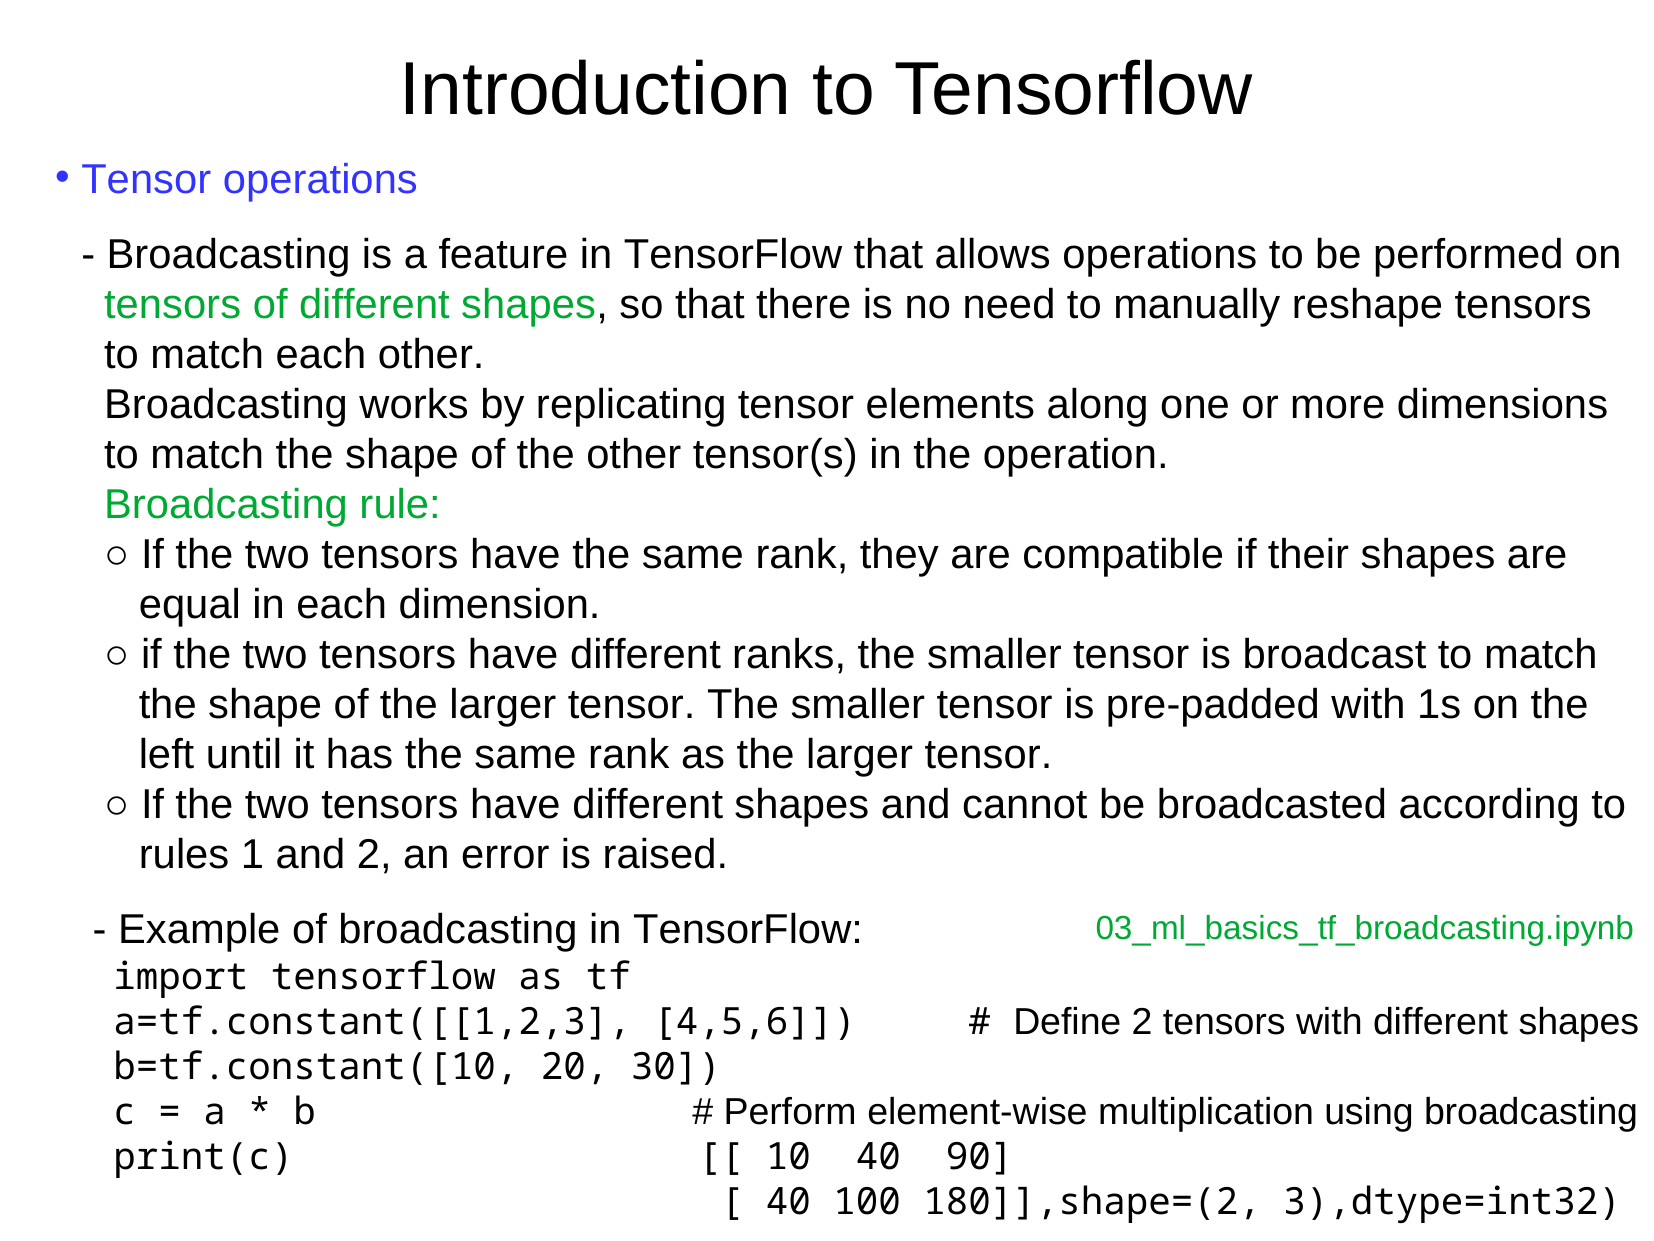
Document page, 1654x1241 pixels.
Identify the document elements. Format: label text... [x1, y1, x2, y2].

text_box 03_ml_basics_tf_broadcasting.ipynb [1080, 901, 1654, 954]
title Introduction to Tensorflow [151, 0, 1502, 94]
text_box Tensor operations - Broadcasting is a feature in TensorFlow that allows operations to be performed on tensors of different shapes, so that there is no need to manually reshape tensors to match each other. Broadcasting works by replicating tensor elements along one or more dimensions to match the shape of the other tensor(s) in the operation. Broadcasting rule: ○ If the two tensors have the same rank, they are compatible if their shapes are equal in each dimension. ○ if the two tensors have different ranks, the smaller tensor is broadcast to match the shape of the larger tensor. The smaller tensor is pre-padded with 1s on the left until it has the same rank as the larger tensor. ○ If the two tensors have different shapes and cannot be broadcasted according to rules 1 and 2, an error is raised. - Example of broadcasting in TensorFlow: import tensorflow as tf a=tf.constant([[1,2,3], [4,5,6]]) # Define 2 tensors with different shapes b=tf.constant([10, 20, 30]) c = a * b # Perform element-wise multiplication using broadcasting print(c) [[ 10 40 90] [ 40 100 180]],shape=(2, 3),dtype=int32) [40, 94, 1654, 1241]
